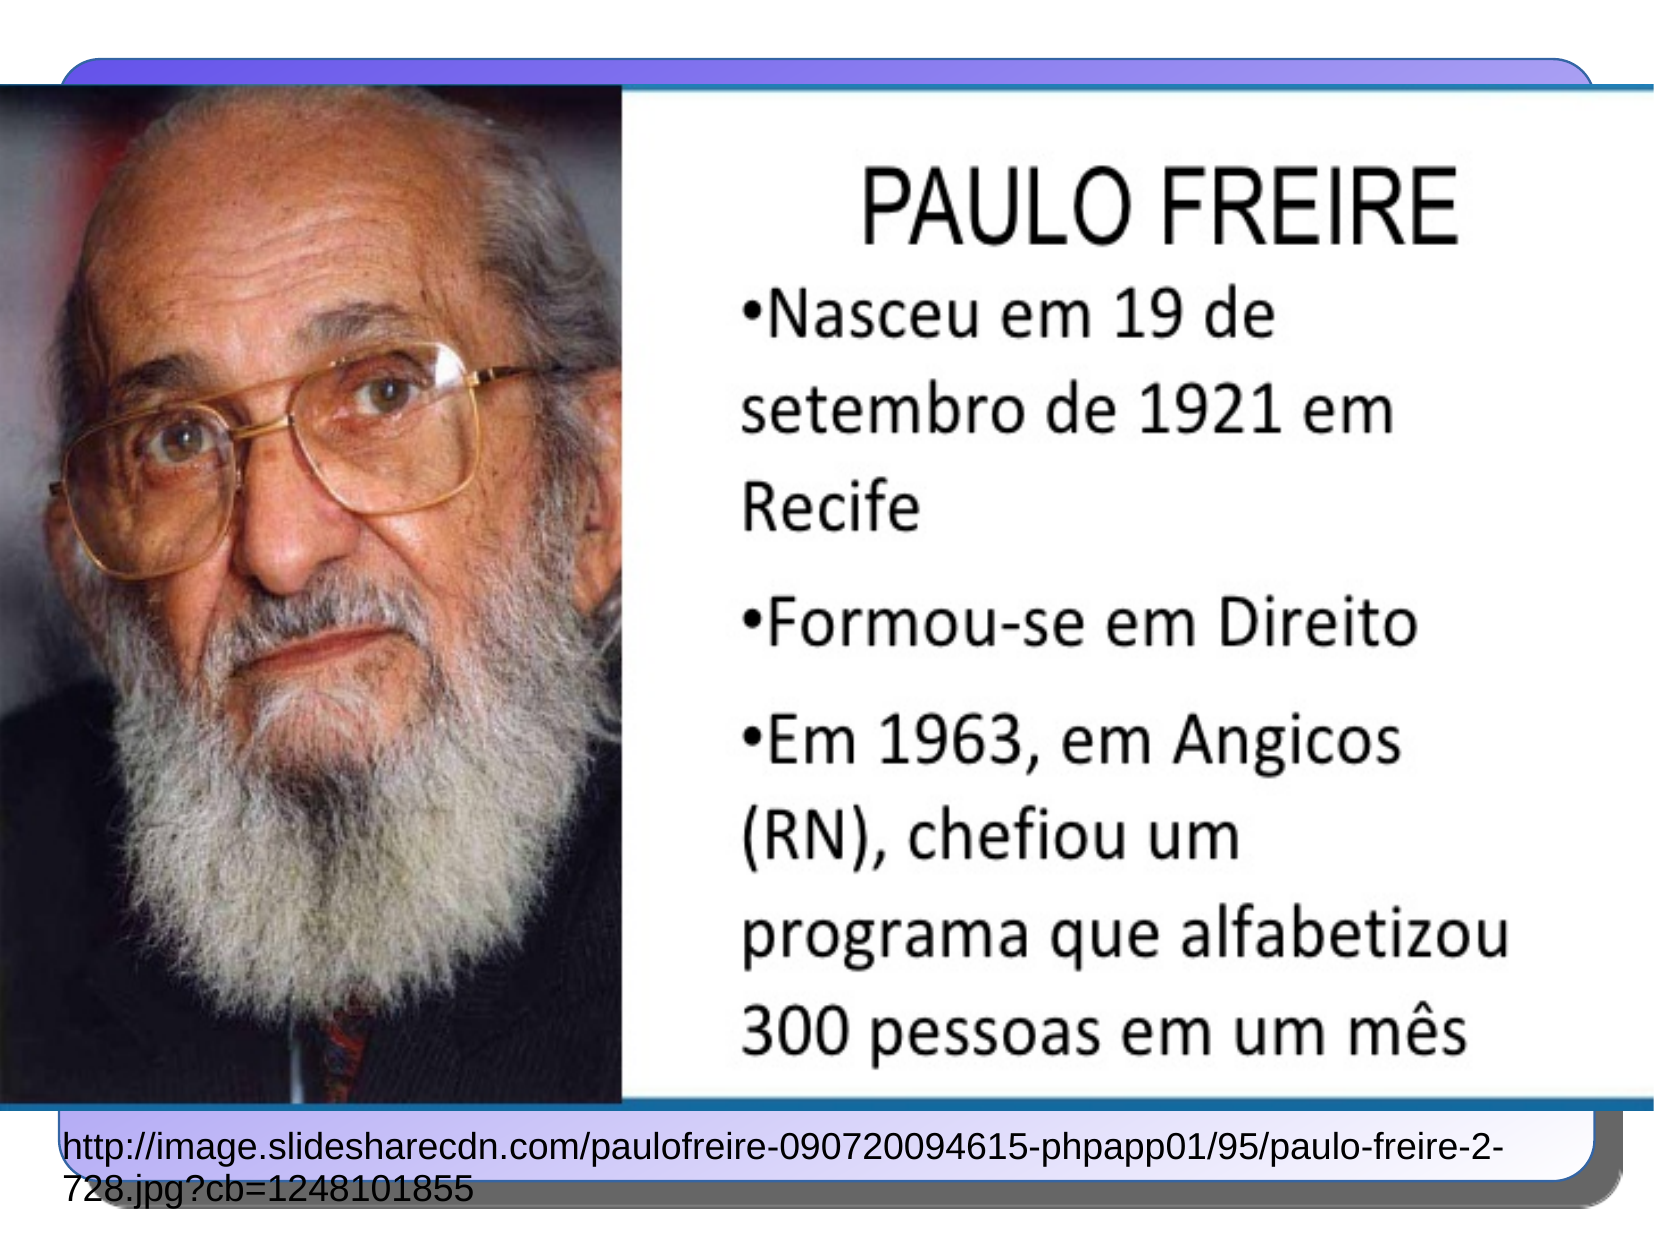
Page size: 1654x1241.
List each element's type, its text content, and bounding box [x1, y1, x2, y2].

picture [0, 84, 1654, 1111]
text_box http://image.slidesharecdn.com/paulofreire-090720094615-phpapp01/95/paulo-freire-2-728.jpg?cb=1248101855 [47, 1117, 1607, 1217]
